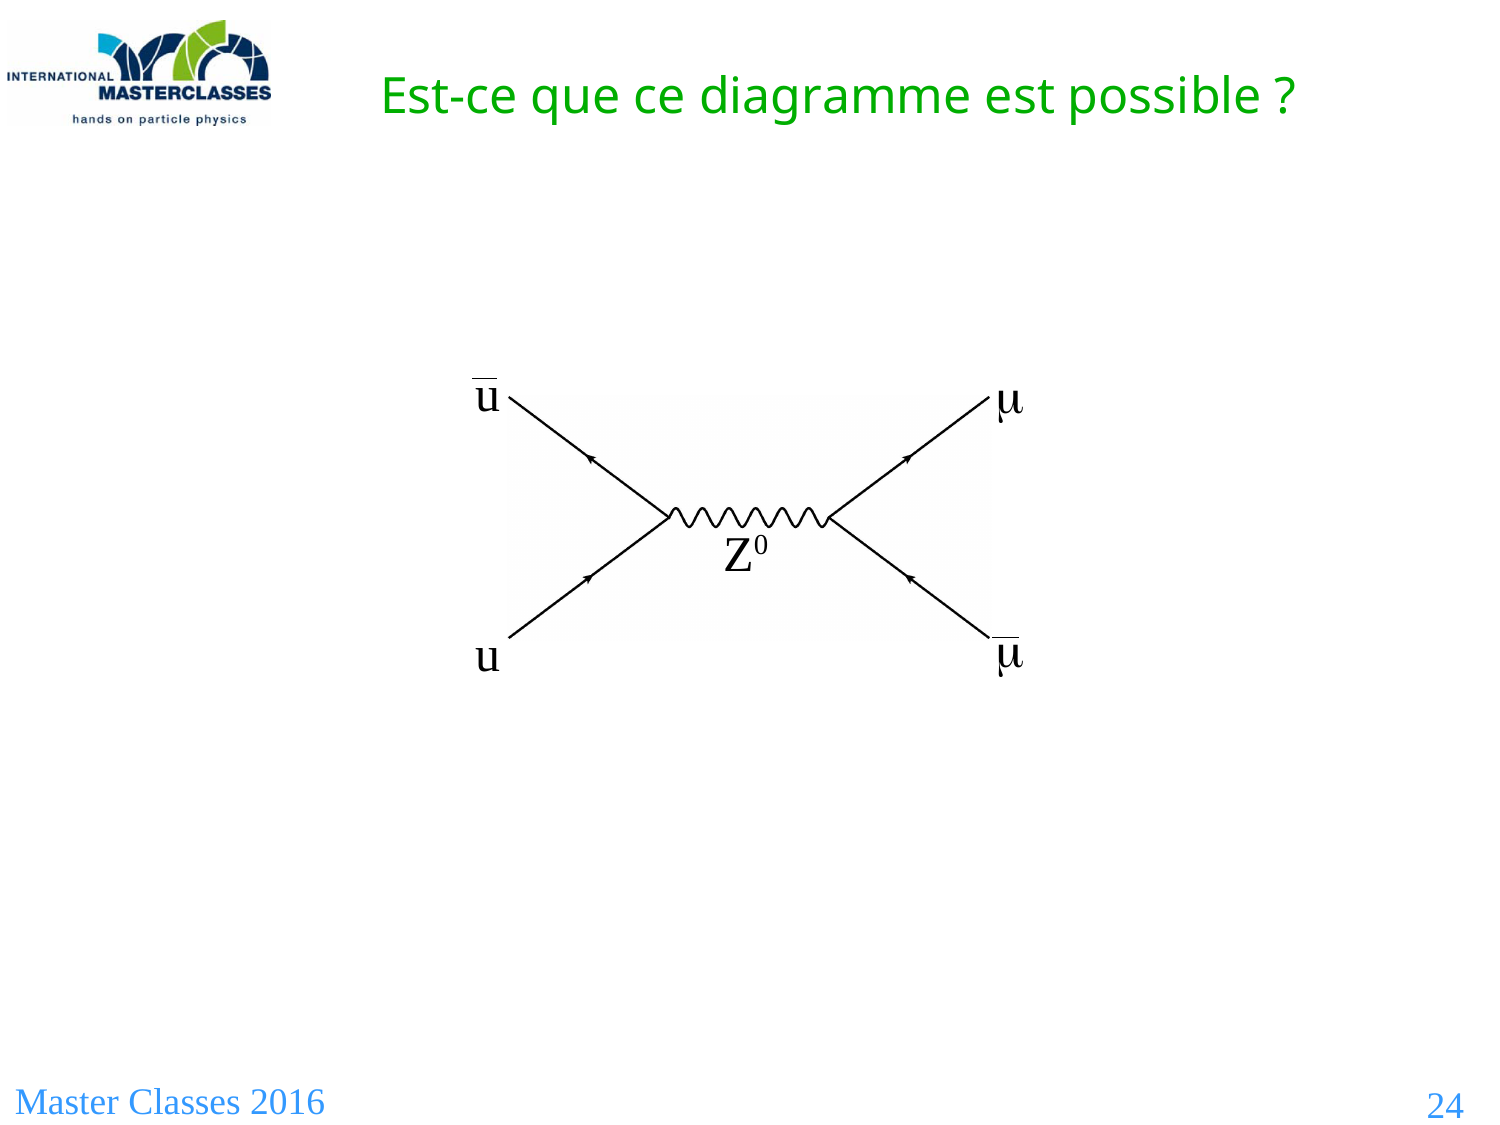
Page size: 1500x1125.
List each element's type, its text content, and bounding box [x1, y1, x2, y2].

text_box u [460, 354, 516, 430]
text_box μ [980, 610, 1039, 686]
title Est-ce que ce diagramme est possible ? [259, 0, 1418, 188]
picture [2, 10, 259, 130]
picture [507, 395, 992, 641]
text_box Z0 [708, 513, 784, 589]
text_box μ [980, 356, 1039, 432]
text_box u [460, 614, 516, 690]
